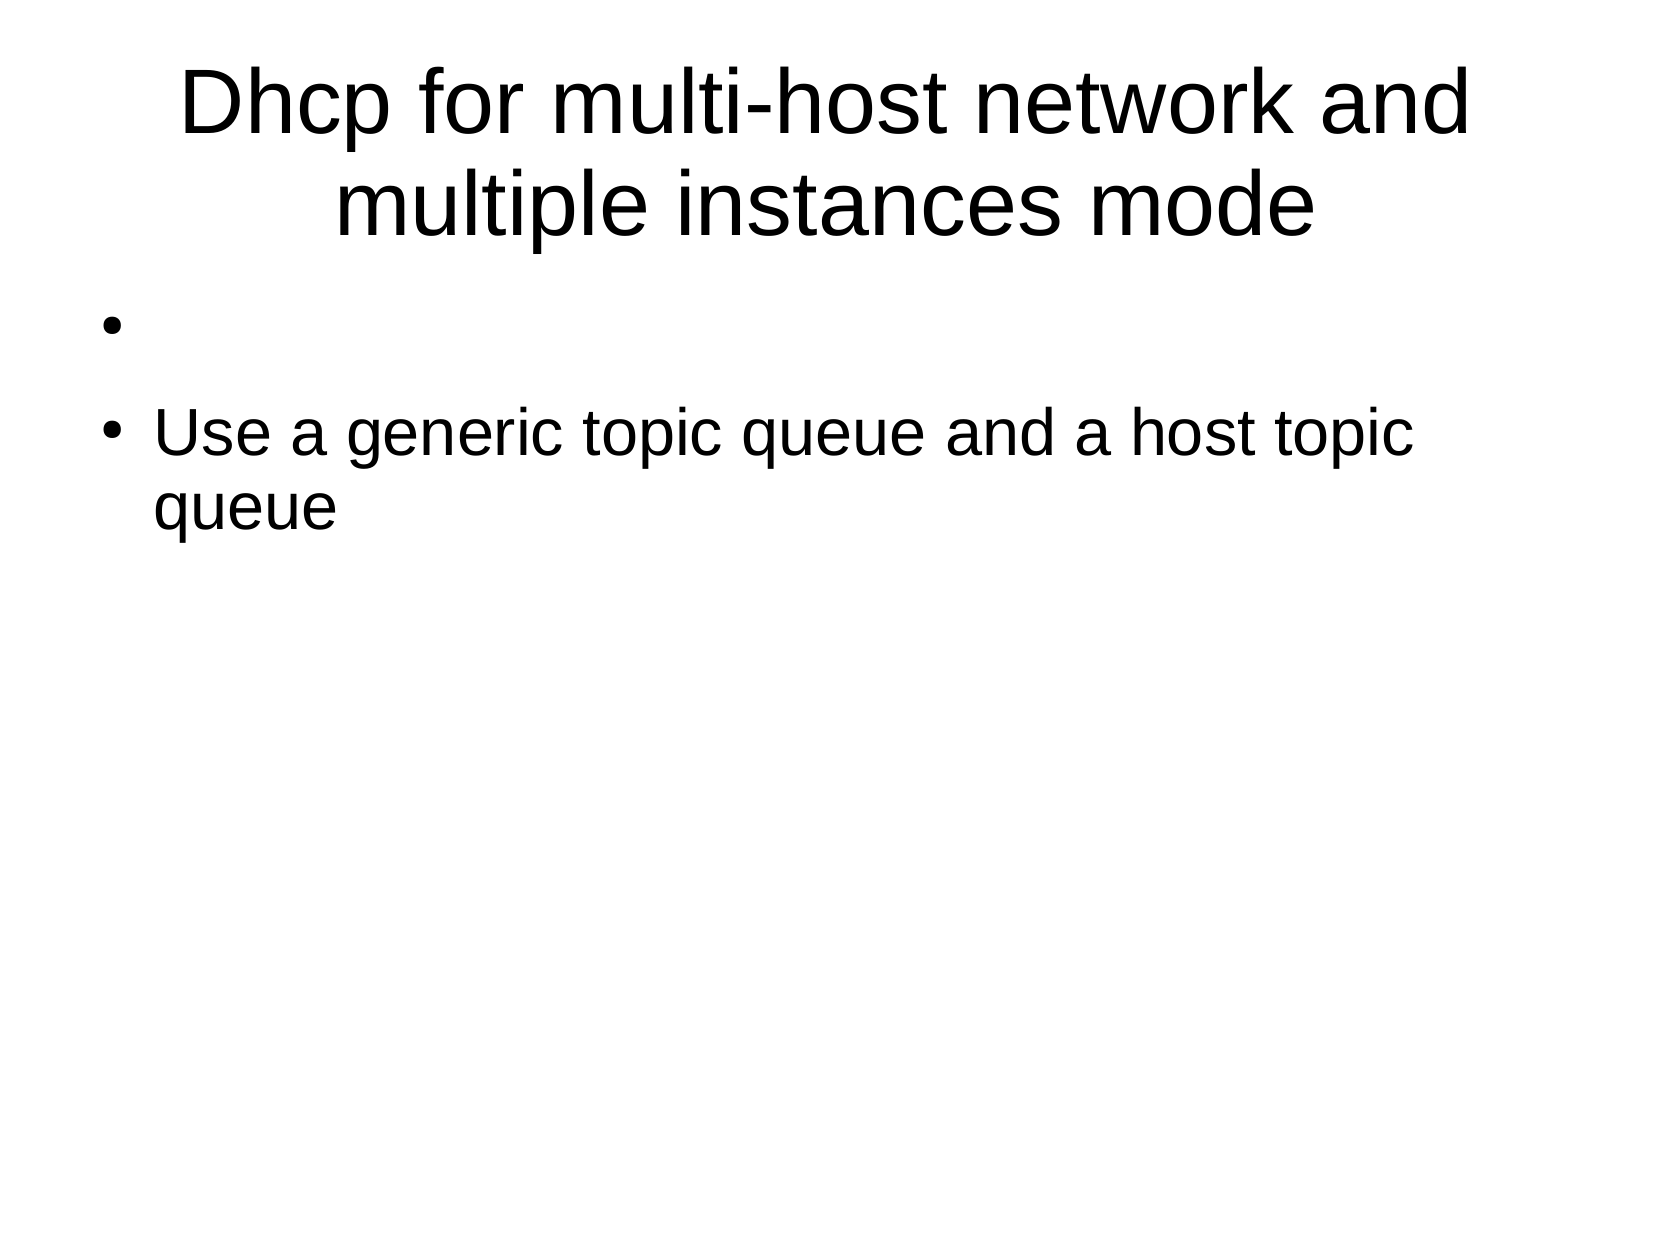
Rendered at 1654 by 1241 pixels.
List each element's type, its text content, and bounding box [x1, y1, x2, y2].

title Dhcp for multi-host network and multiple instances mode [82, 49, 1571, 257]
list Use a generic topic queue and a host topic queue [82, 290, 1538, 1010]
